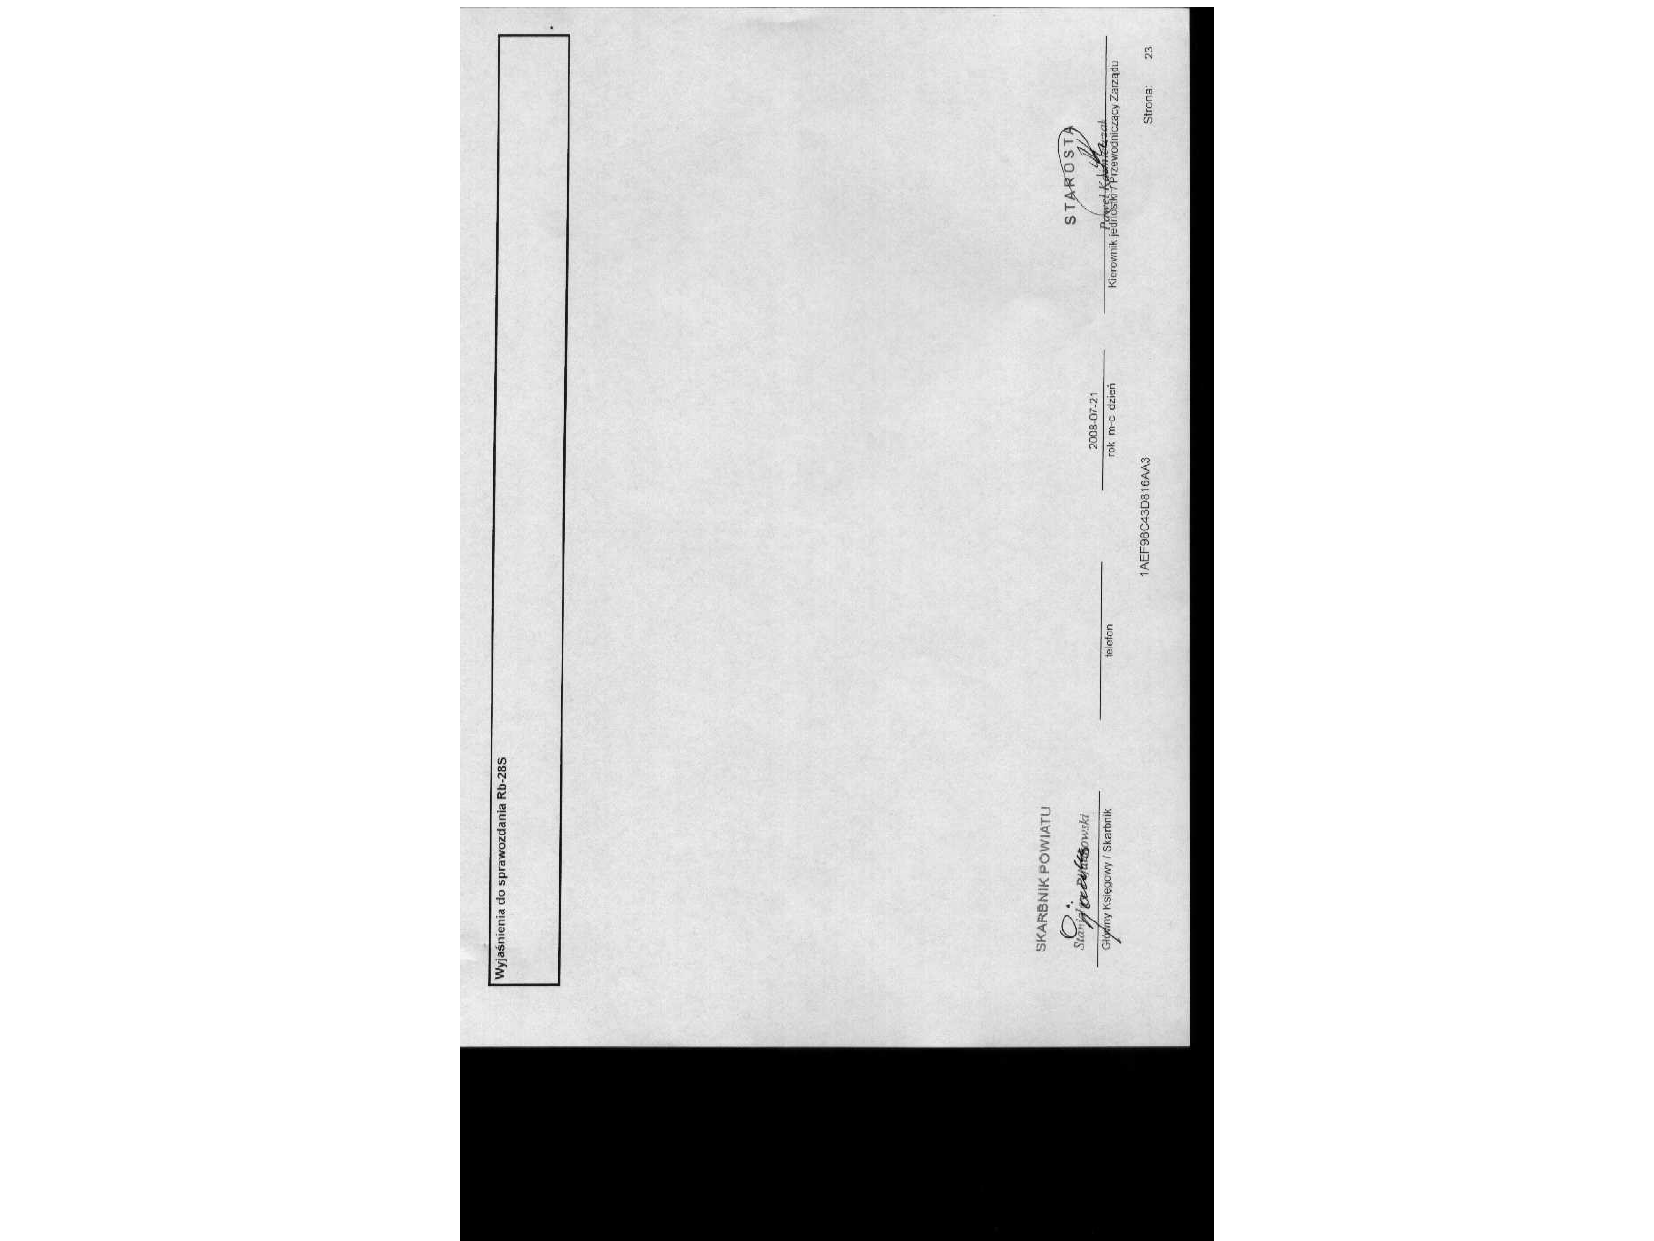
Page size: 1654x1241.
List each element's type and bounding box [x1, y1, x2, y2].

picture [460, 7, 1214, 1241]
